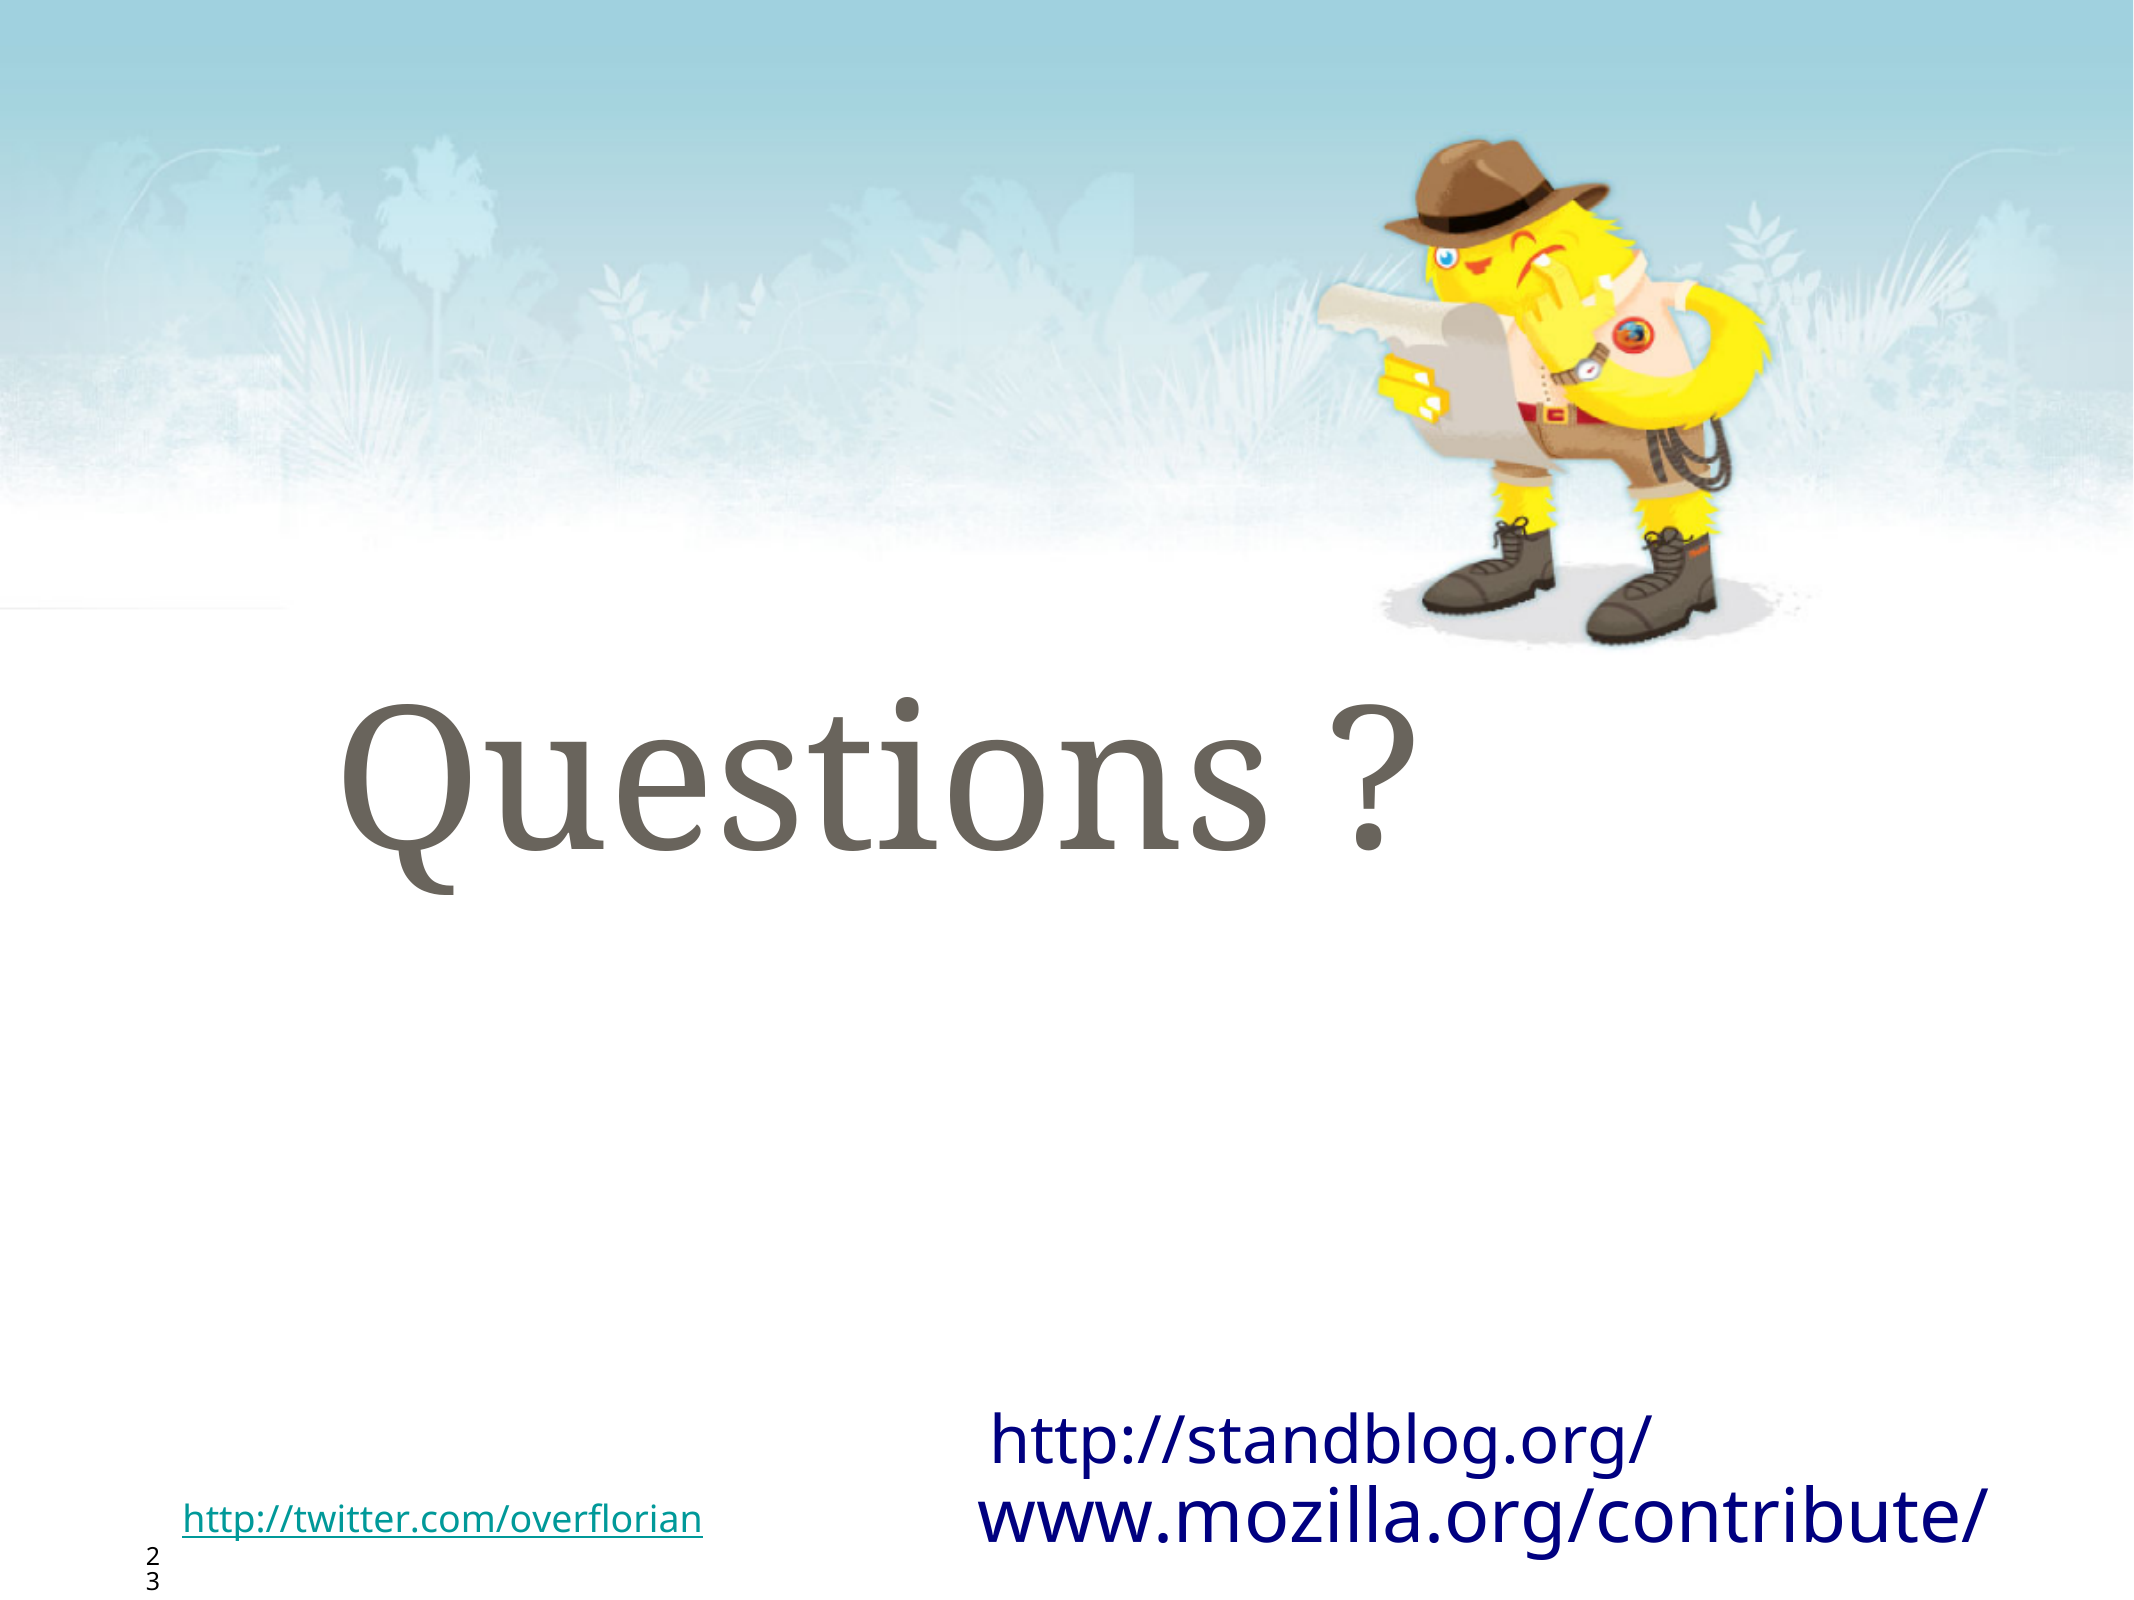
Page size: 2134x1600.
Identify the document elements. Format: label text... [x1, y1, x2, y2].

text_box http://twitter.com/overflorian [0, 1358, 886, 1600]
text_box Questions ? [366, 715, 448, 840]
text_box Questions ? [326, 649, 1429, 890]
picture [0, 0, 2134, 1600]
text_box www.mozilla.org/contribute/ [934, 1460, 2067, 1565]
text_box http://standblog.org/ [974, 1389, 1694, 1485]
